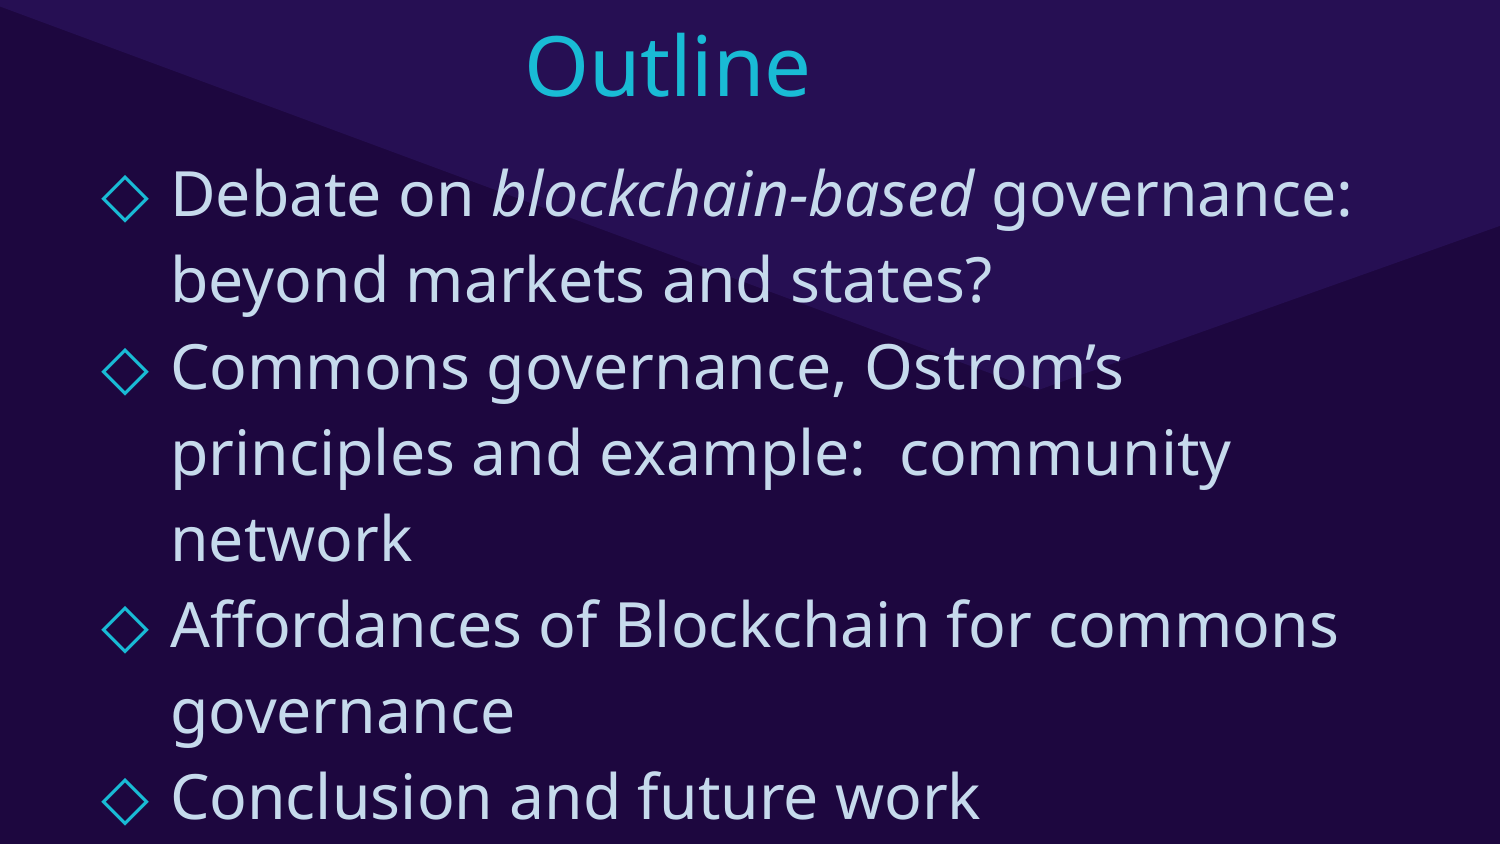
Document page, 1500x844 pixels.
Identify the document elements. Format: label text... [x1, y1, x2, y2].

list Debate on blockchain-based governance: beyond markets and states? Commons governance, Ostrom’s principles and example: community network Affordances of Blockchain for commons governance Conclusion and future work [80, 128, 1435, 777]
title Outline [509, 22, 981, 128]
